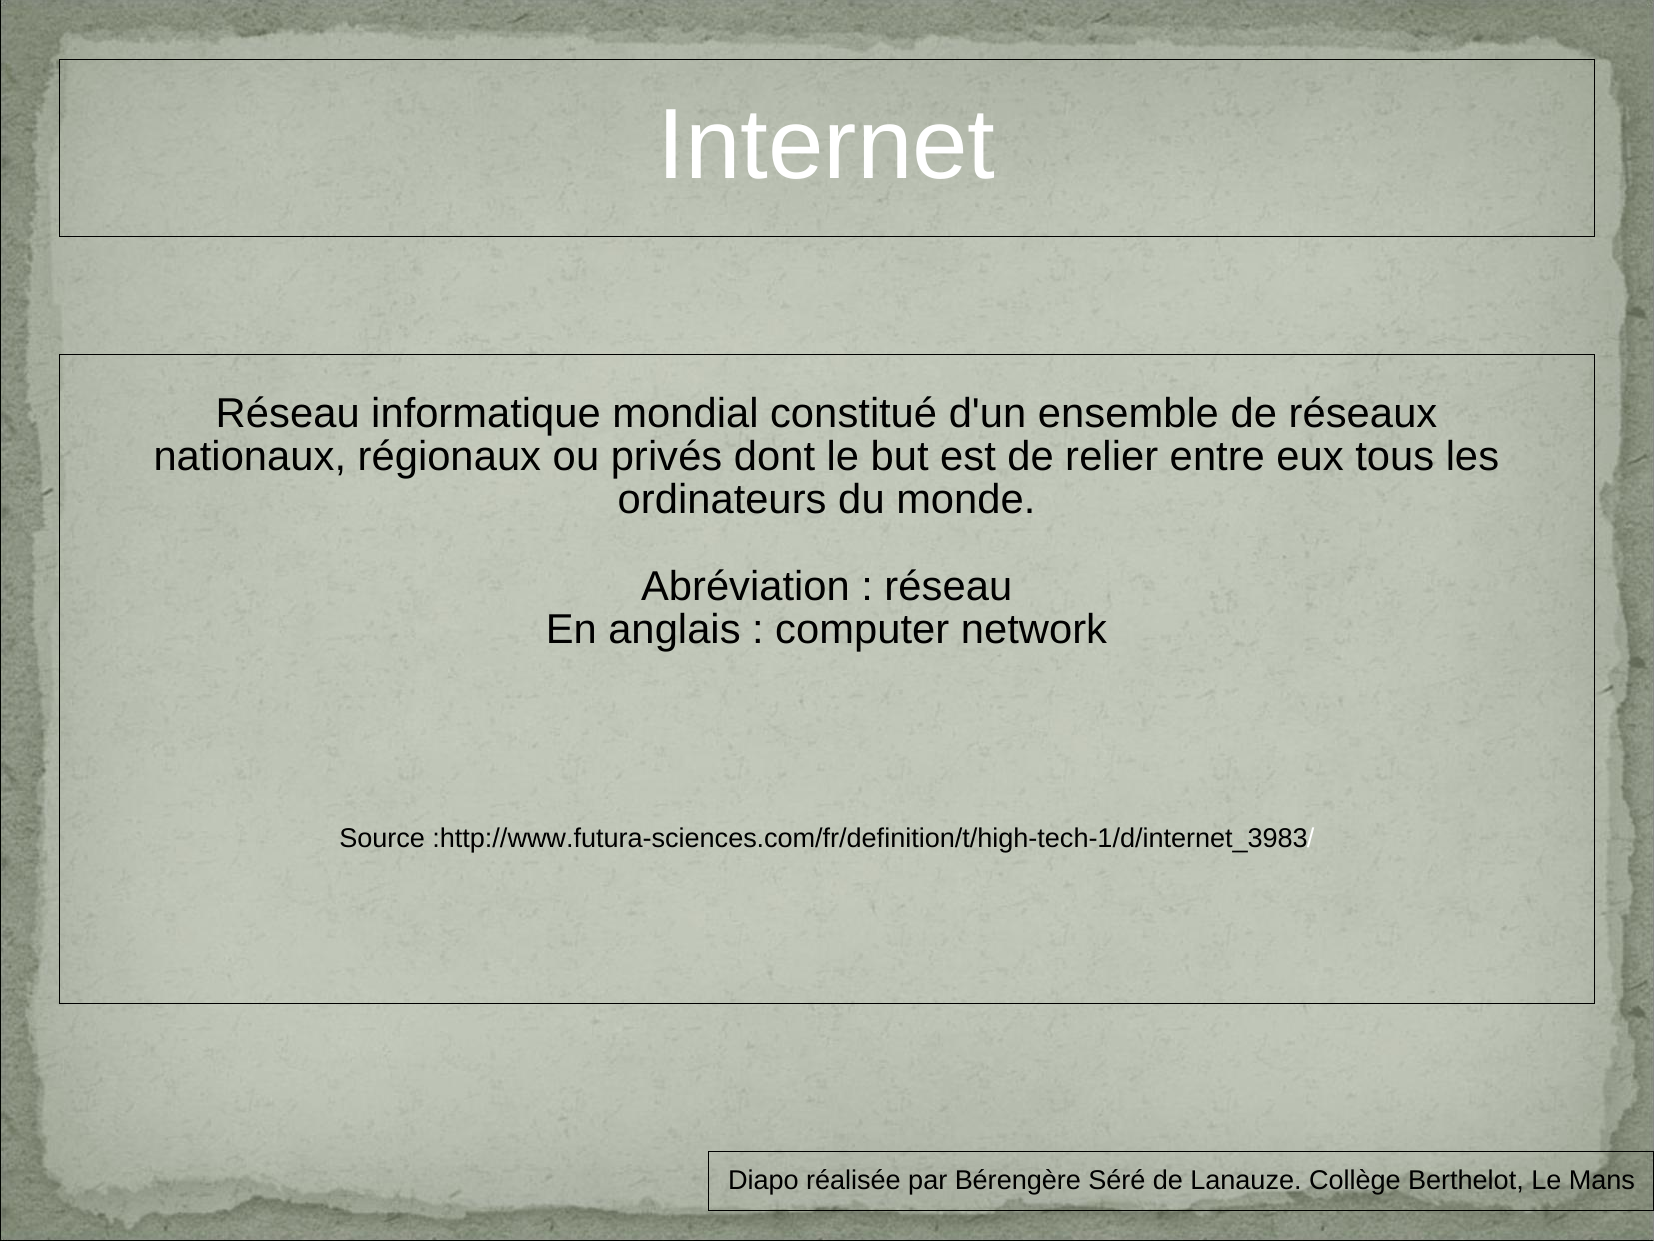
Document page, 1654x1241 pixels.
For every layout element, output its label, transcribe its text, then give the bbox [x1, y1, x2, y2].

text_box Diapo réalisée par Bérengère Séré de Lanauze. Collège Berthelot, Le Mans [708, 1151, 1654, 1211]
picture [0, 0, 1654, 1241]
text_box Réseau informatique mondial constitué d'un ensemble de réseaux nationaux, régionaux ou privés dont le but est de relier entre eux tous les ordinateurs du monde. Abréviation : réseau En anglais : computer network Source :http://www.futura-sciences.com/fr/definition/t/high-tech-1/d/internet_3983/ [118, 385, 1536, 910]
text_box Internet [59, 59, 1595, 237]
